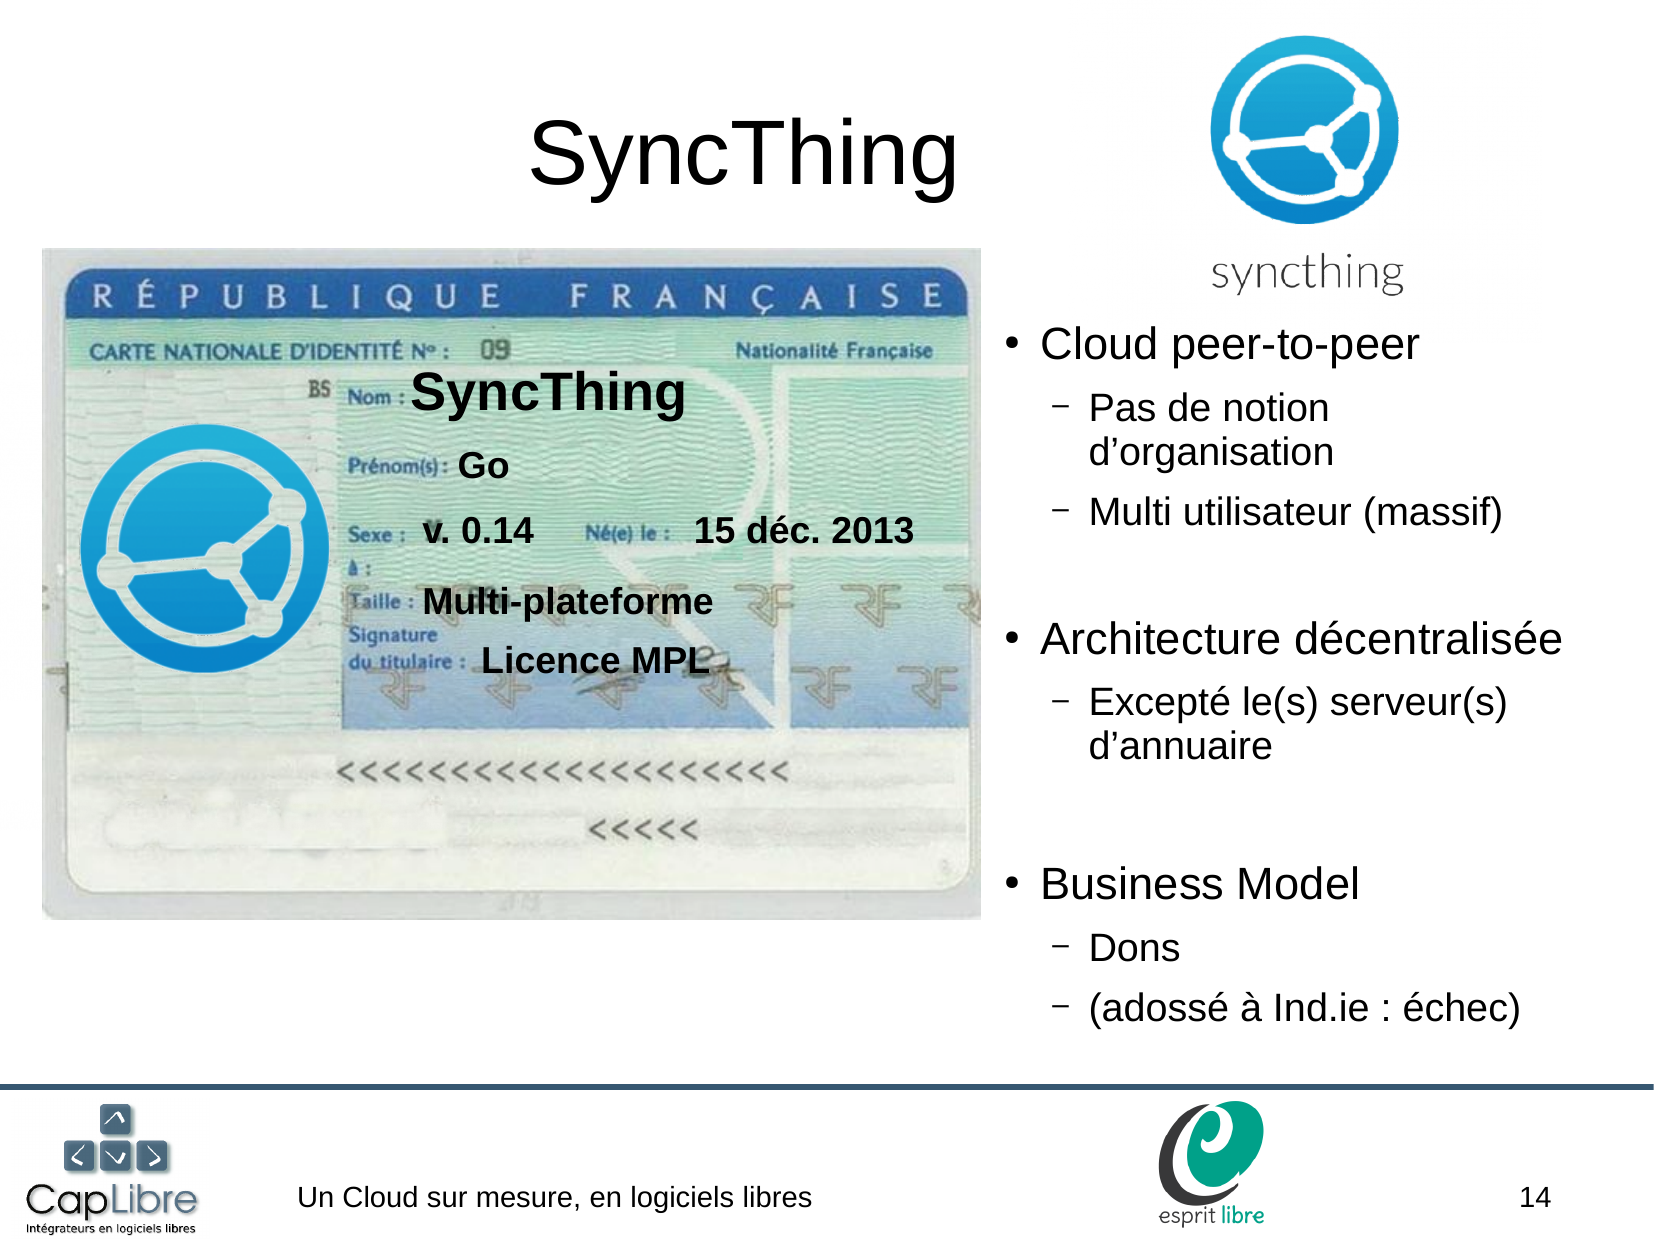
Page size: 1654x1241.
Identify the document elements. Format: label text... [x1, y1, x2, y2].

text_box Licence MPL [519, 631, 869, 689]
title SyncThing [0, 49, 1068, 257]
text_box 15 déc. 2013 [810, 502, 1081, 559]
text_box Go [519, 437, 969, 503]
picture [1145, 1098, 1276, 1229]
picture [11, 1098, 210, 1239]
list Cloud peer-to-peer Pas de notion d’organisation Multi utilisateur (massif) Architecture décentralisée Excepté le(s) serveur(s) d’annuaire Business Model Dons (adossé à Ind.ie : échec) [992, 318, 1583, 1040]
picture [1068, 0, 1542, 343]
picture [0, 248, 981, 920]
text_box Multi-plateforme [519, 572, 810, 630]
text_box SyncThing [519, 354, 798, 430]
text_box v. 0.14 [519, 502, 810, 559]
